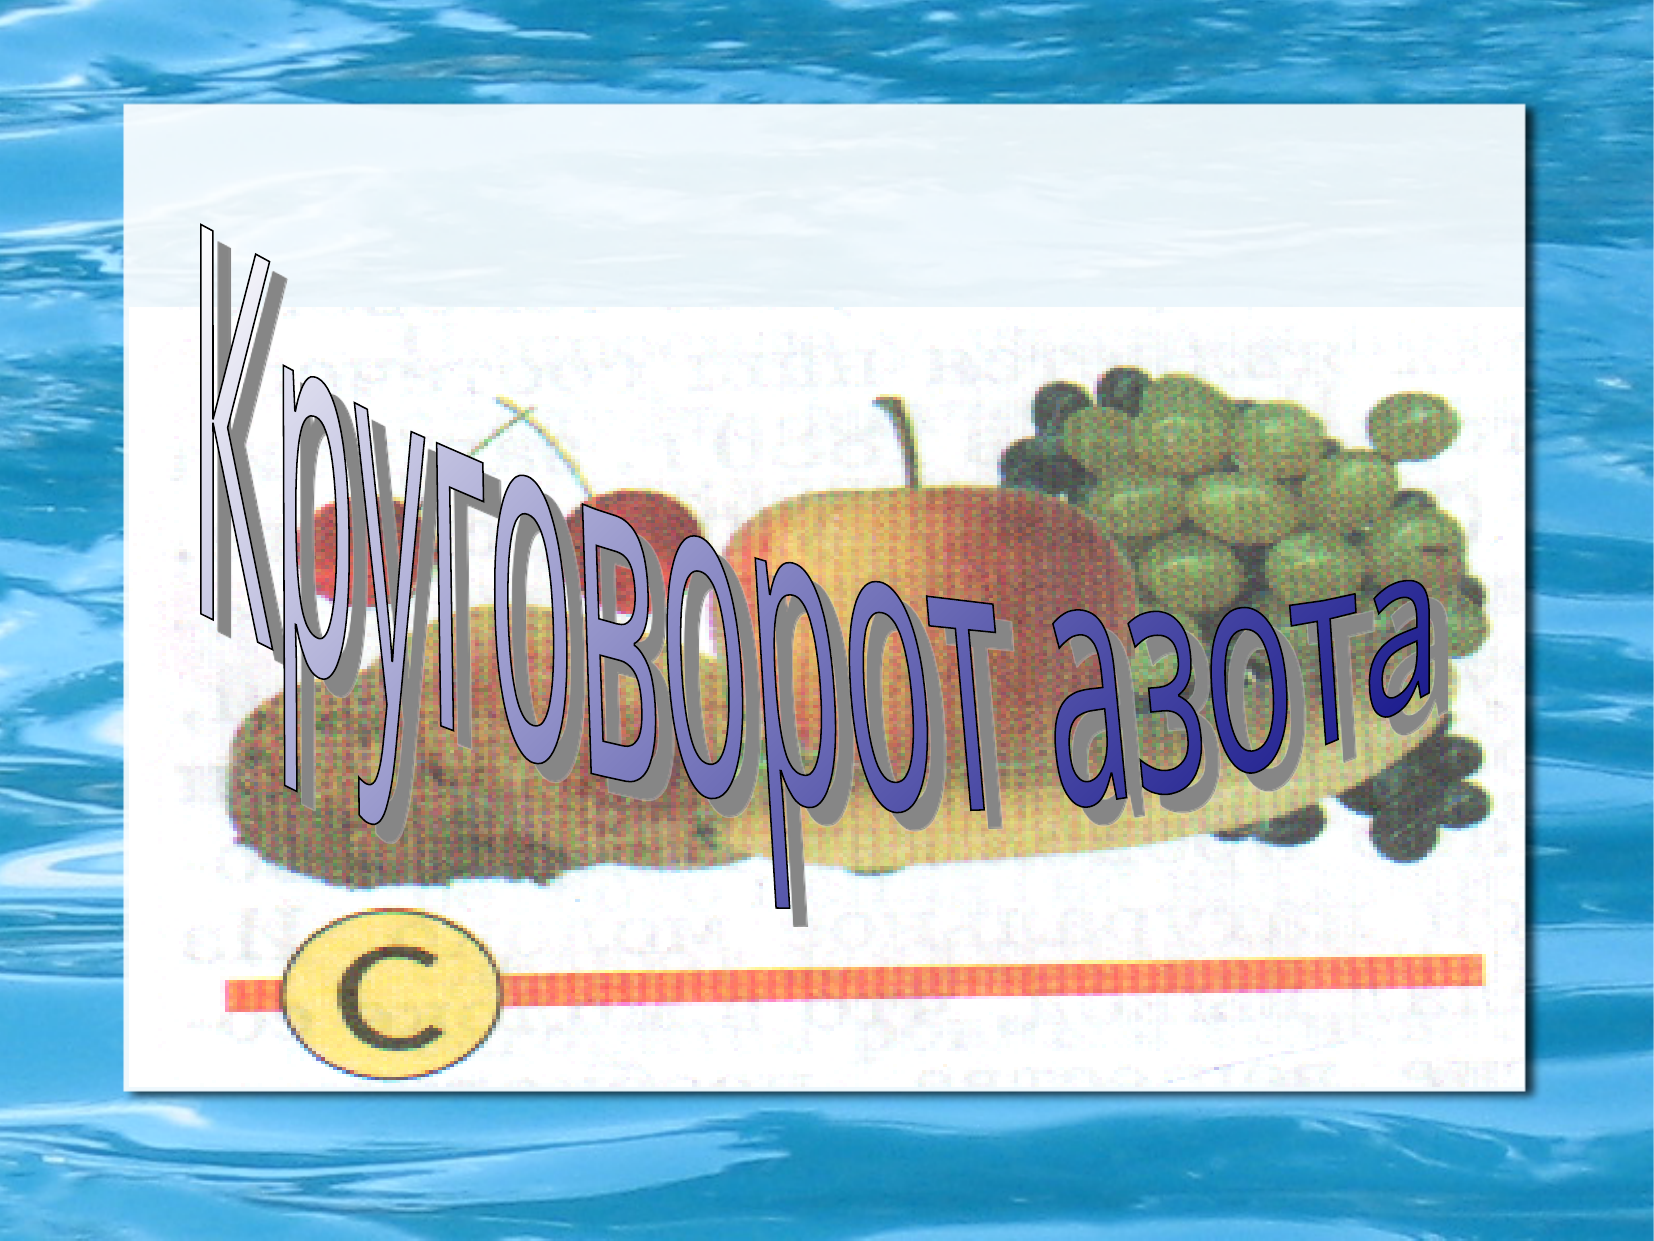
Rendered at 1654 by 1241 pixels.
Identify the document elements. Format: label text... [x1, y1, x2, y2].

text_box Круговорот азота [200, 224, 273, 650]
text_box Круговорот азота [1052, 609, 1127, 808]
picture [0, 0, 1654, 1241]
text_box Круговорот азота [849, 581, 928, 813]
text_box Круговорот азота [354, 402, 425, 825]
text_box Круговорот азота [667, 535, 743, 799]
text_box Круговорот азота [582, 503, 656, 782]
text_box Круговорот азота [1128, 611, 1202, 795]
text_box Круговорот азота [926, 596, 996, 811]
text_box Круговорот азота [436, 442, 484, 731]
text_box Круговорот азота [1369, 580, 1430, 718]
text_box Круговорот азота [283, 365, 350, 792]
text_box Круговорот азота [1211, 607, 1287, 774]
text_box Круговорот азота [755, 558, 836, 909]
text_box Круговорот азота [1289, 593, 1356, 745]
text_box Круговорот азота [494, 475, 567, 764]
